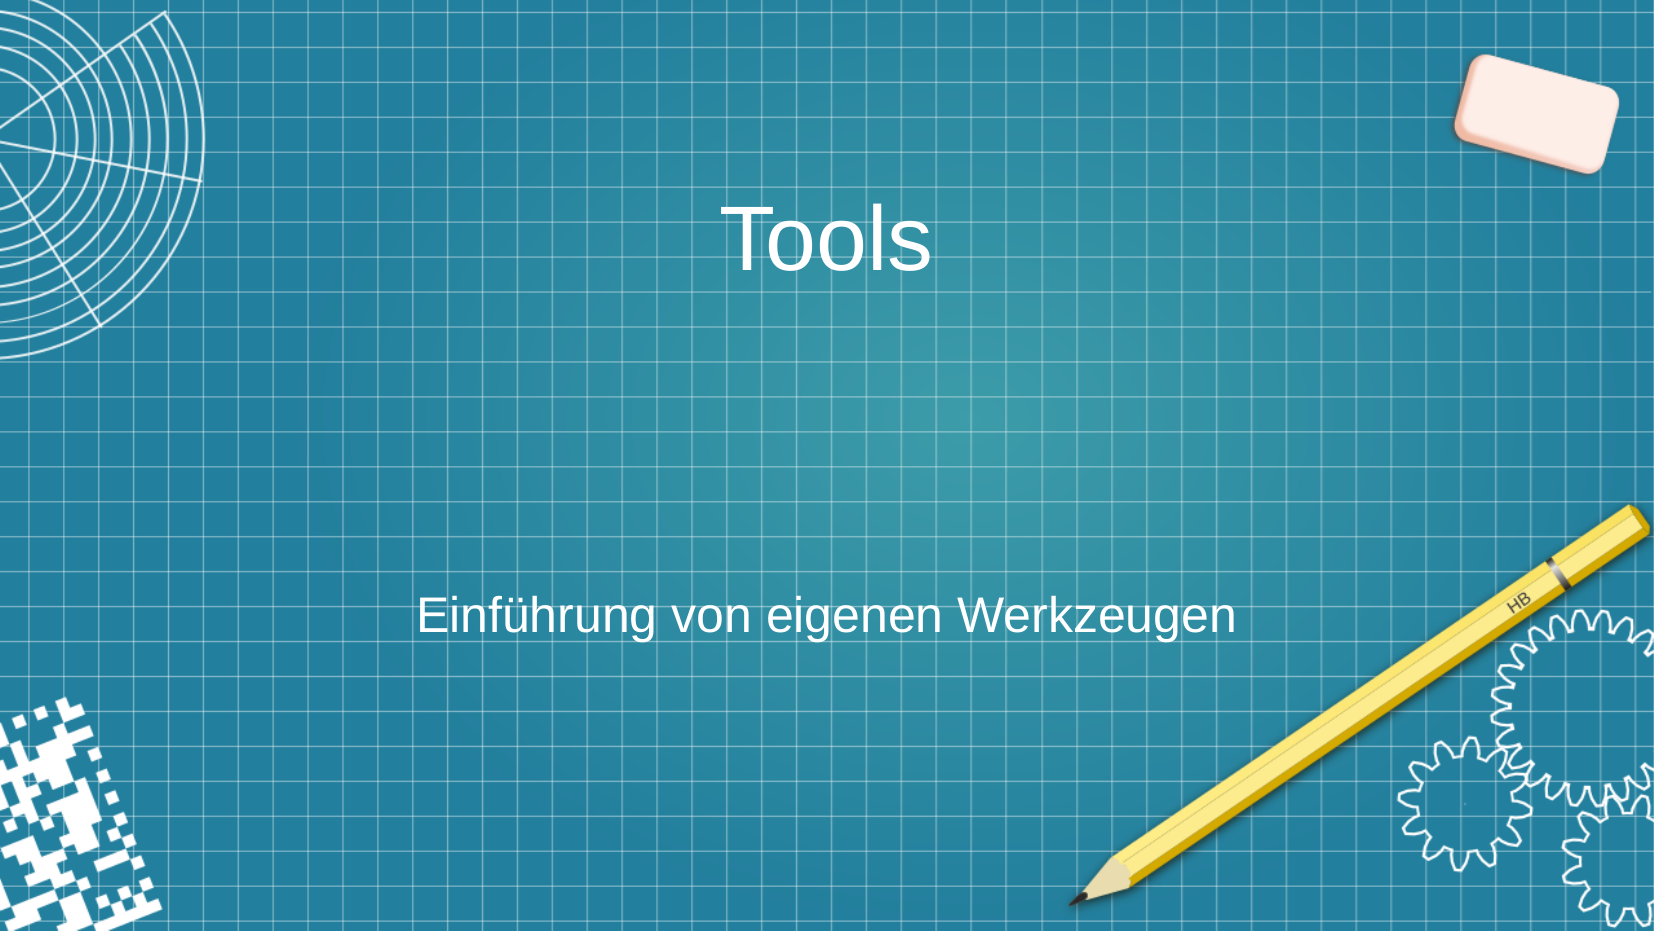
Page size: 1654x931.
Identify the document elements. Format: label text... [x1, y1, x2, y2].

subtitle Einführung von eigenen Werkzeugen [82, 389, 1571, 842]
picture [0, 0, 1654, 931]
title Tools [82, 132, 1571, 346]
